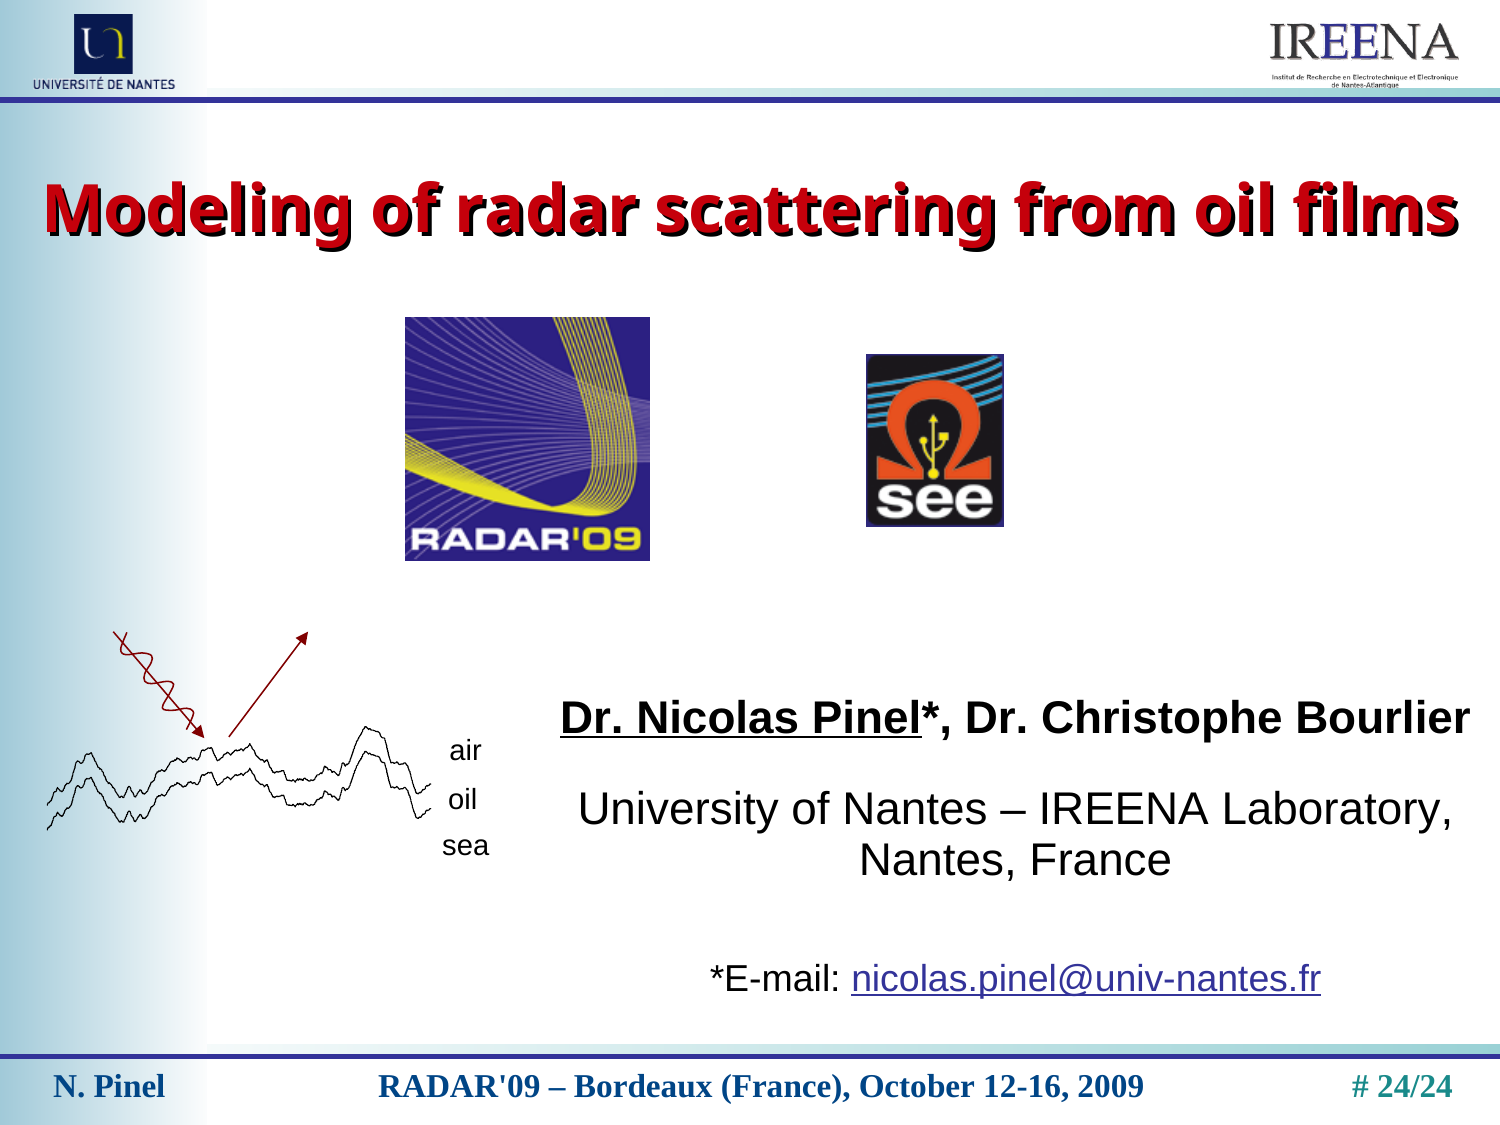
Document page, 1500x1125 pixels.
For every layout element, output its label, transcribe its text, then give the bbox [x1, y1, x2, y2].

picture [405, 317, 650, 562]
title [75, 6, 1426, 86]
picture [29, 14, 178, 95]
picture [866, 354, 1004, 527]
picture [1269, 23, 1459, 89]
list Modeling of radar scattering from oil films [0, 153, 1500, 493]
text_box Dr. Nicolas Pinel*, Dr. Christophe Bourlier University of Nantes – IREENA Laboratory, Nantes, France *E-mail: nicolas.pinel@univ-nantes.fr [531, 684, 1500, 1008]
text_box oil [391, 775, 534, 824]
text_box sea [415, 820, 517, 870]
text_box air [415, 726, 517, 775]
